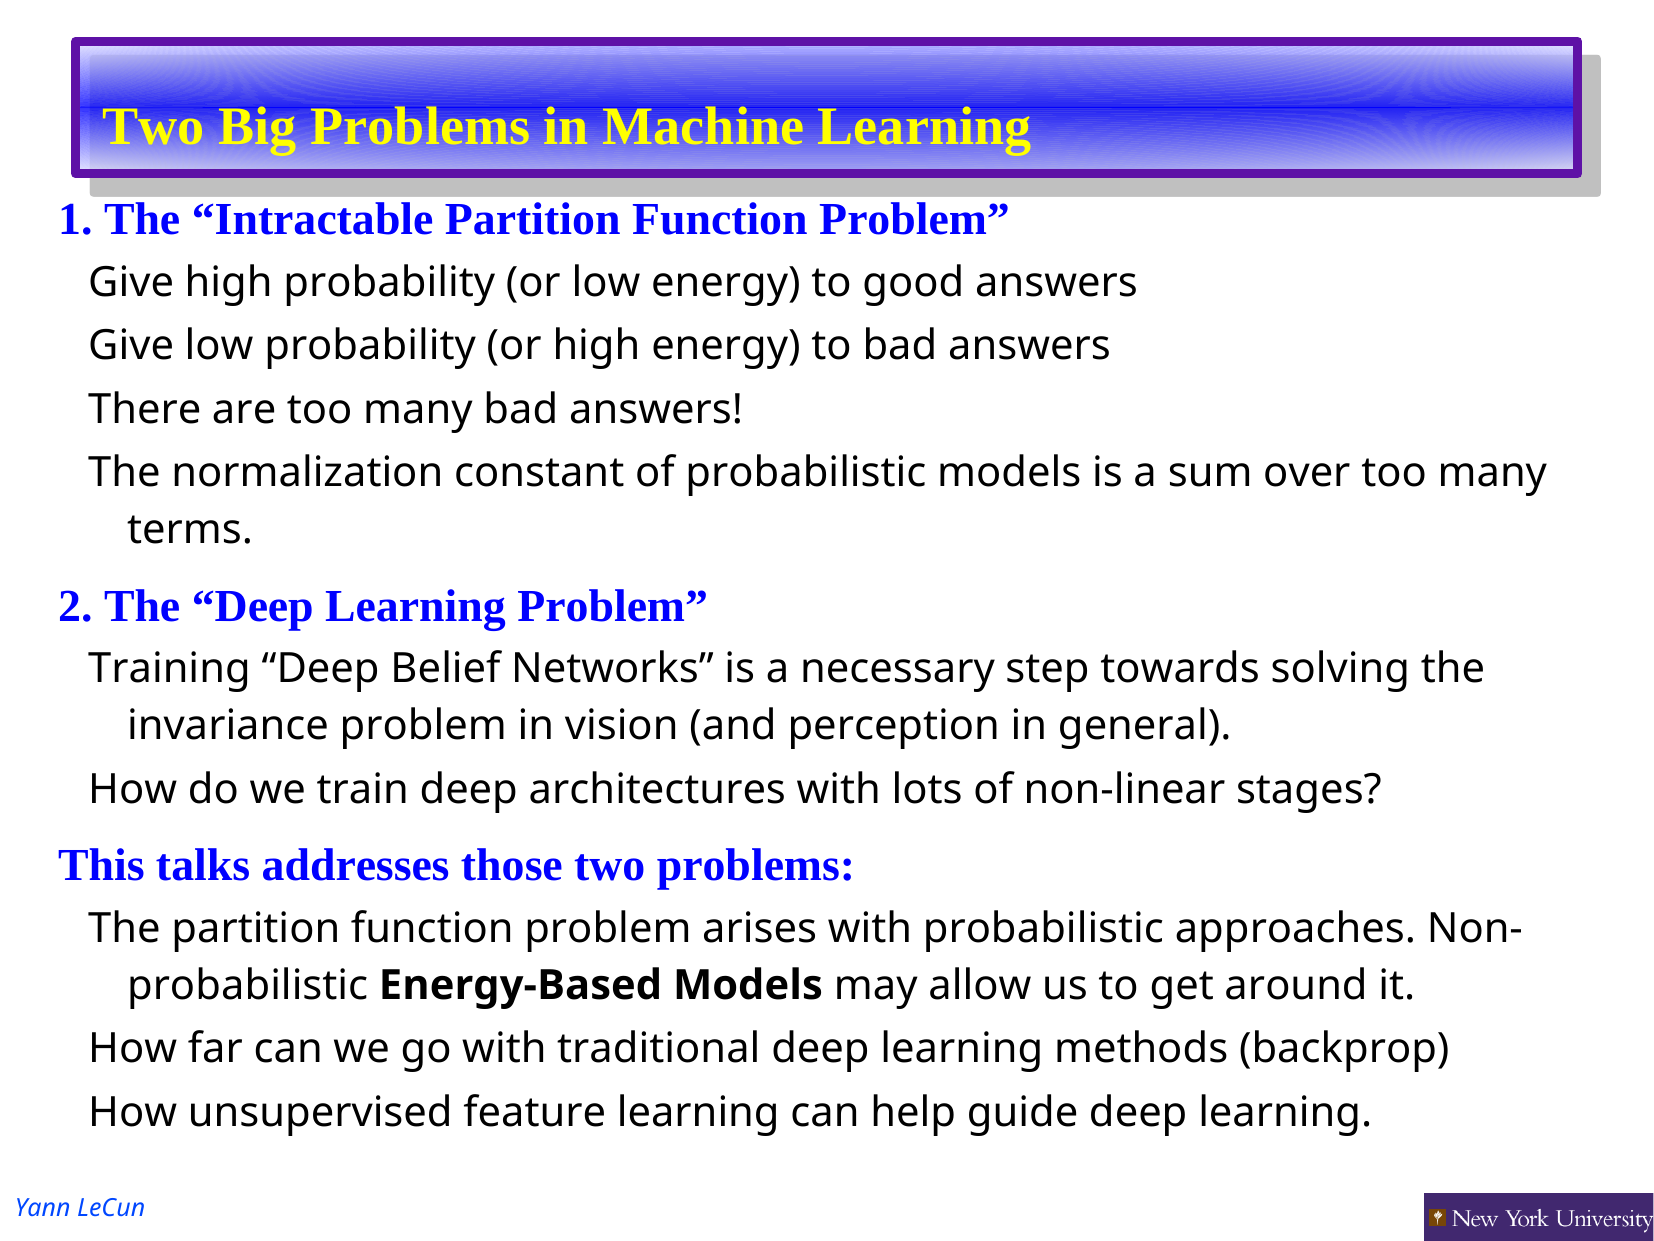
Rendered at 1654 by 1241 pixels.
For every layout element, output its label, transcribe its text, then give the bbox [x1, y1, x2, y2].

list 1. The “Intractable Partition Function Problem” Give high probability (or low energy) to good answers Give low probability (or high energy) to bad answers There are too many bad answers! The normalization constant of probabilistic models is a sum over too many terms. 2. The “Deep Learning Problem” Training “Deep Belief Networks” is a necessary step towards solving the invariance problem in vision (and perception in general). How do we train deep architectures with lots of non-linear stages? This talks addresses those two problems: The partition function problem arises with probabilistic approaches. Non-probabilistic Energy-Based Models may allow us to get around it. How far can we go with traditional deep learning methods (backprop) How unsupervised feature learning can help guide deep learning. [58, 194, 1604, 1189]
picture [1424, 1193, 1654, 1241]
title Two Big Problems in Machine Learning [75, 41, 1578, 174]
